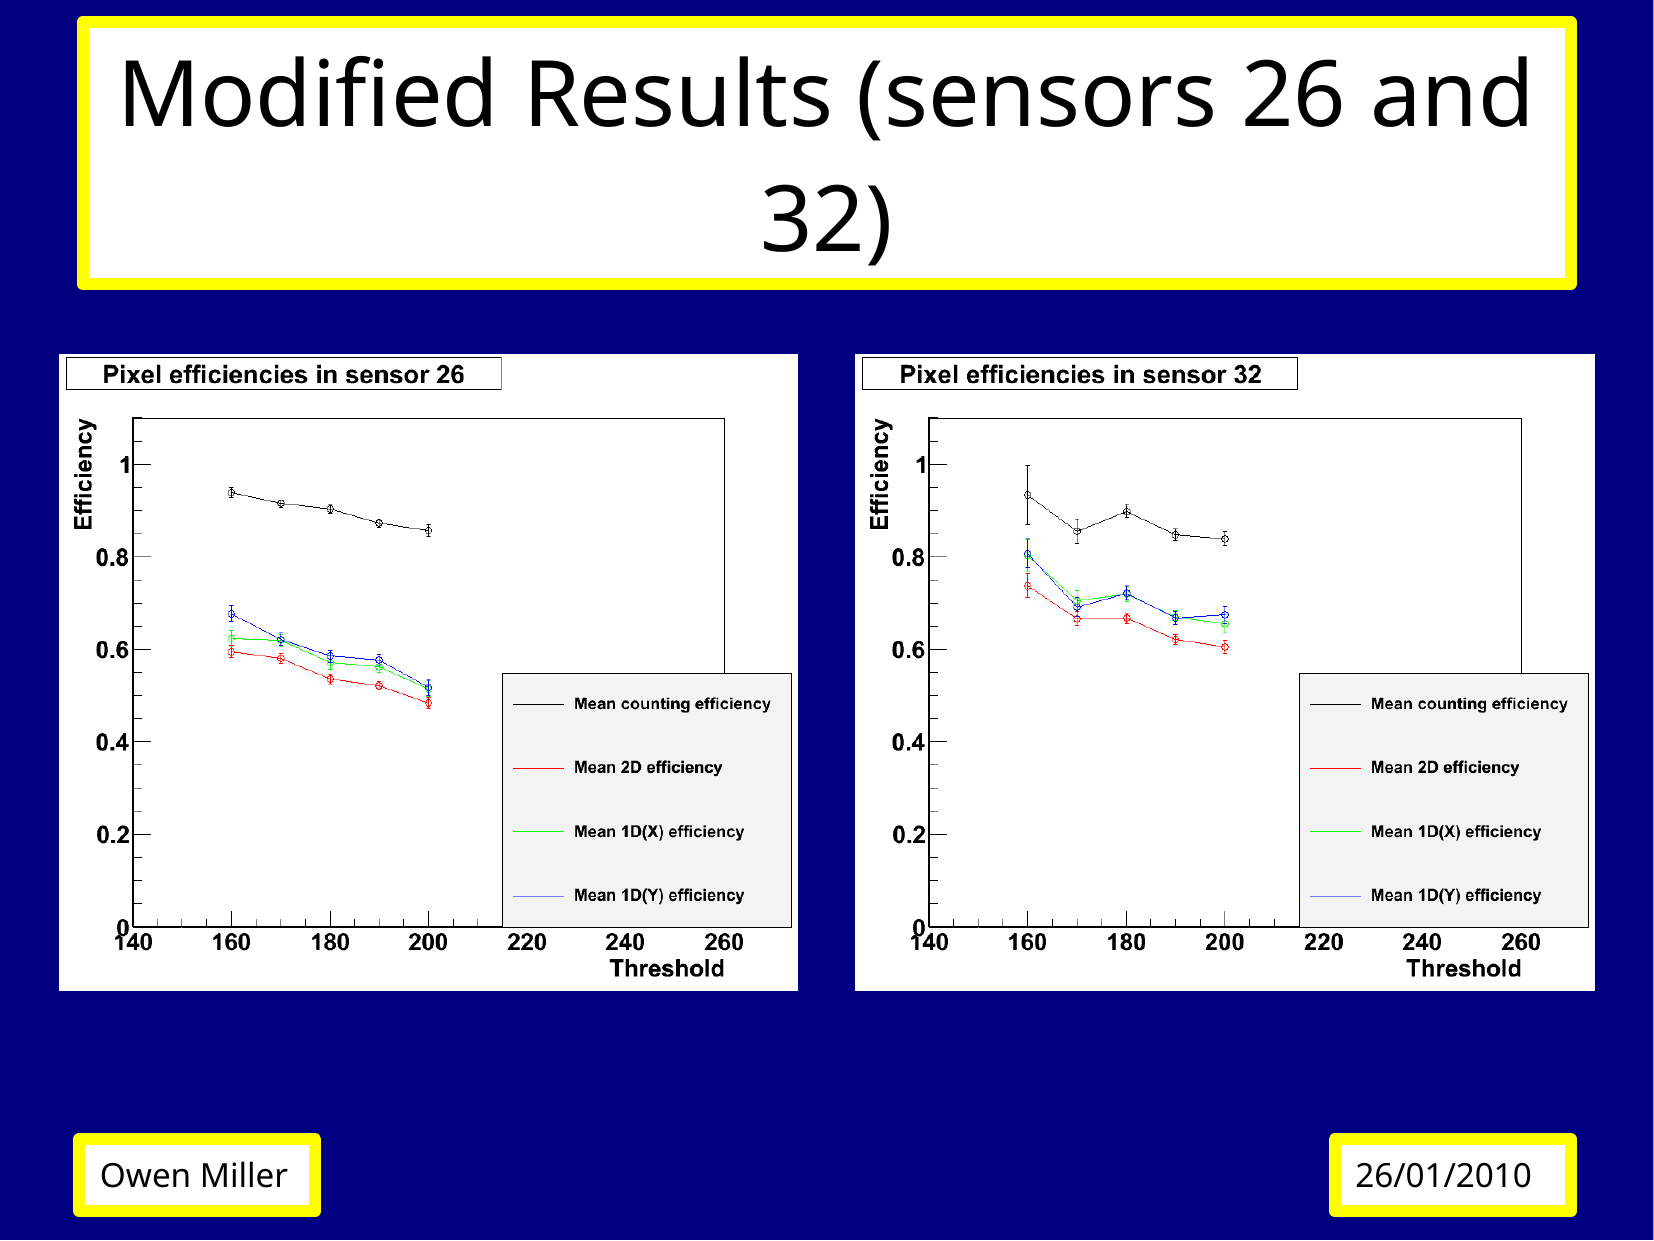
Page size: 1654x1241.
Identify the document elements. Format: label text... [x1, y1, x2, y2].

picture [59, 354, 798, 991]
text_box 26/01/2010 [1334, 1139, 1571, 1207]
text_box Owen Miller [79, 1139, 316, 1207]
picture [855, 354, 1595, 991]
title Modified Results (sensors 26 and 32) [82, 36, 1571, 270]
